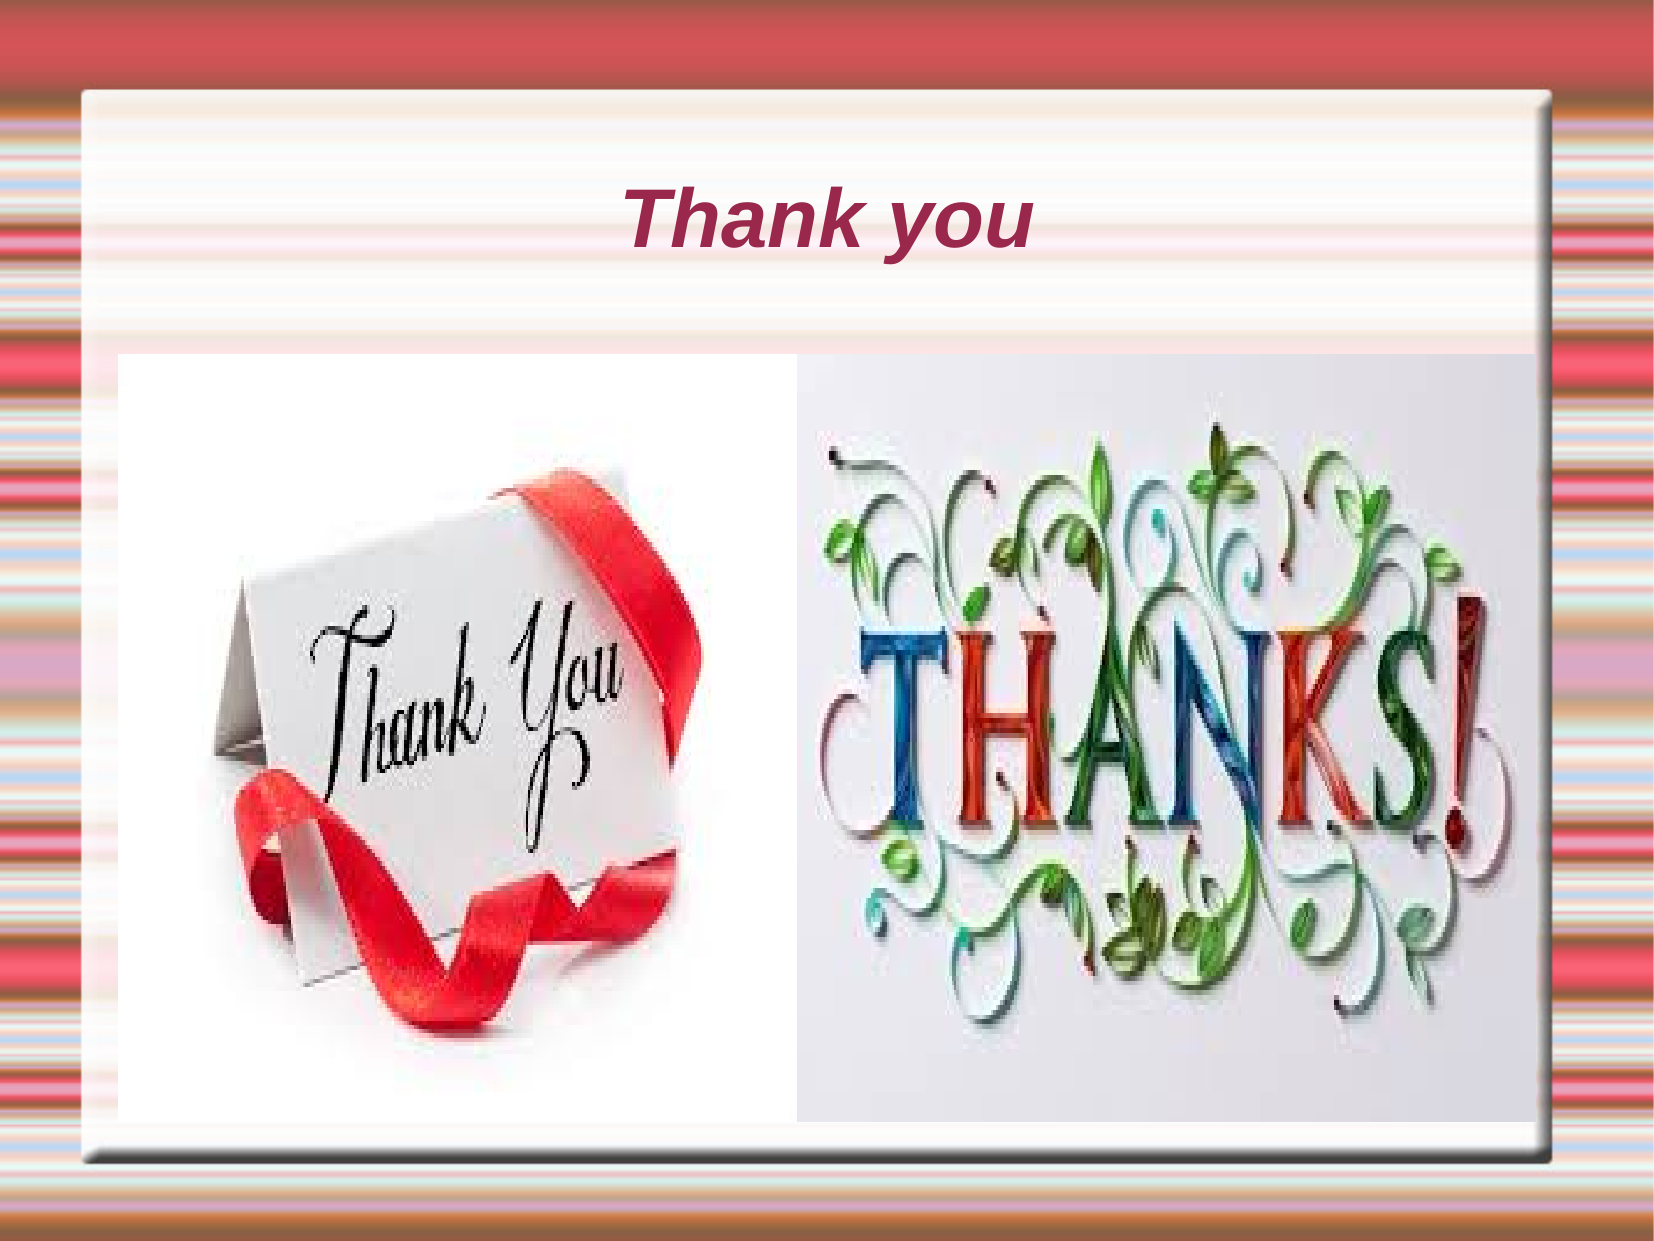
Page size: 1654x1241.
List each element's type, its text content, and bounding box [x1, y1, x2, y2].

picture [0, 0, 1654, 1241]
title Thank you [121, 114, 1534, 322]
